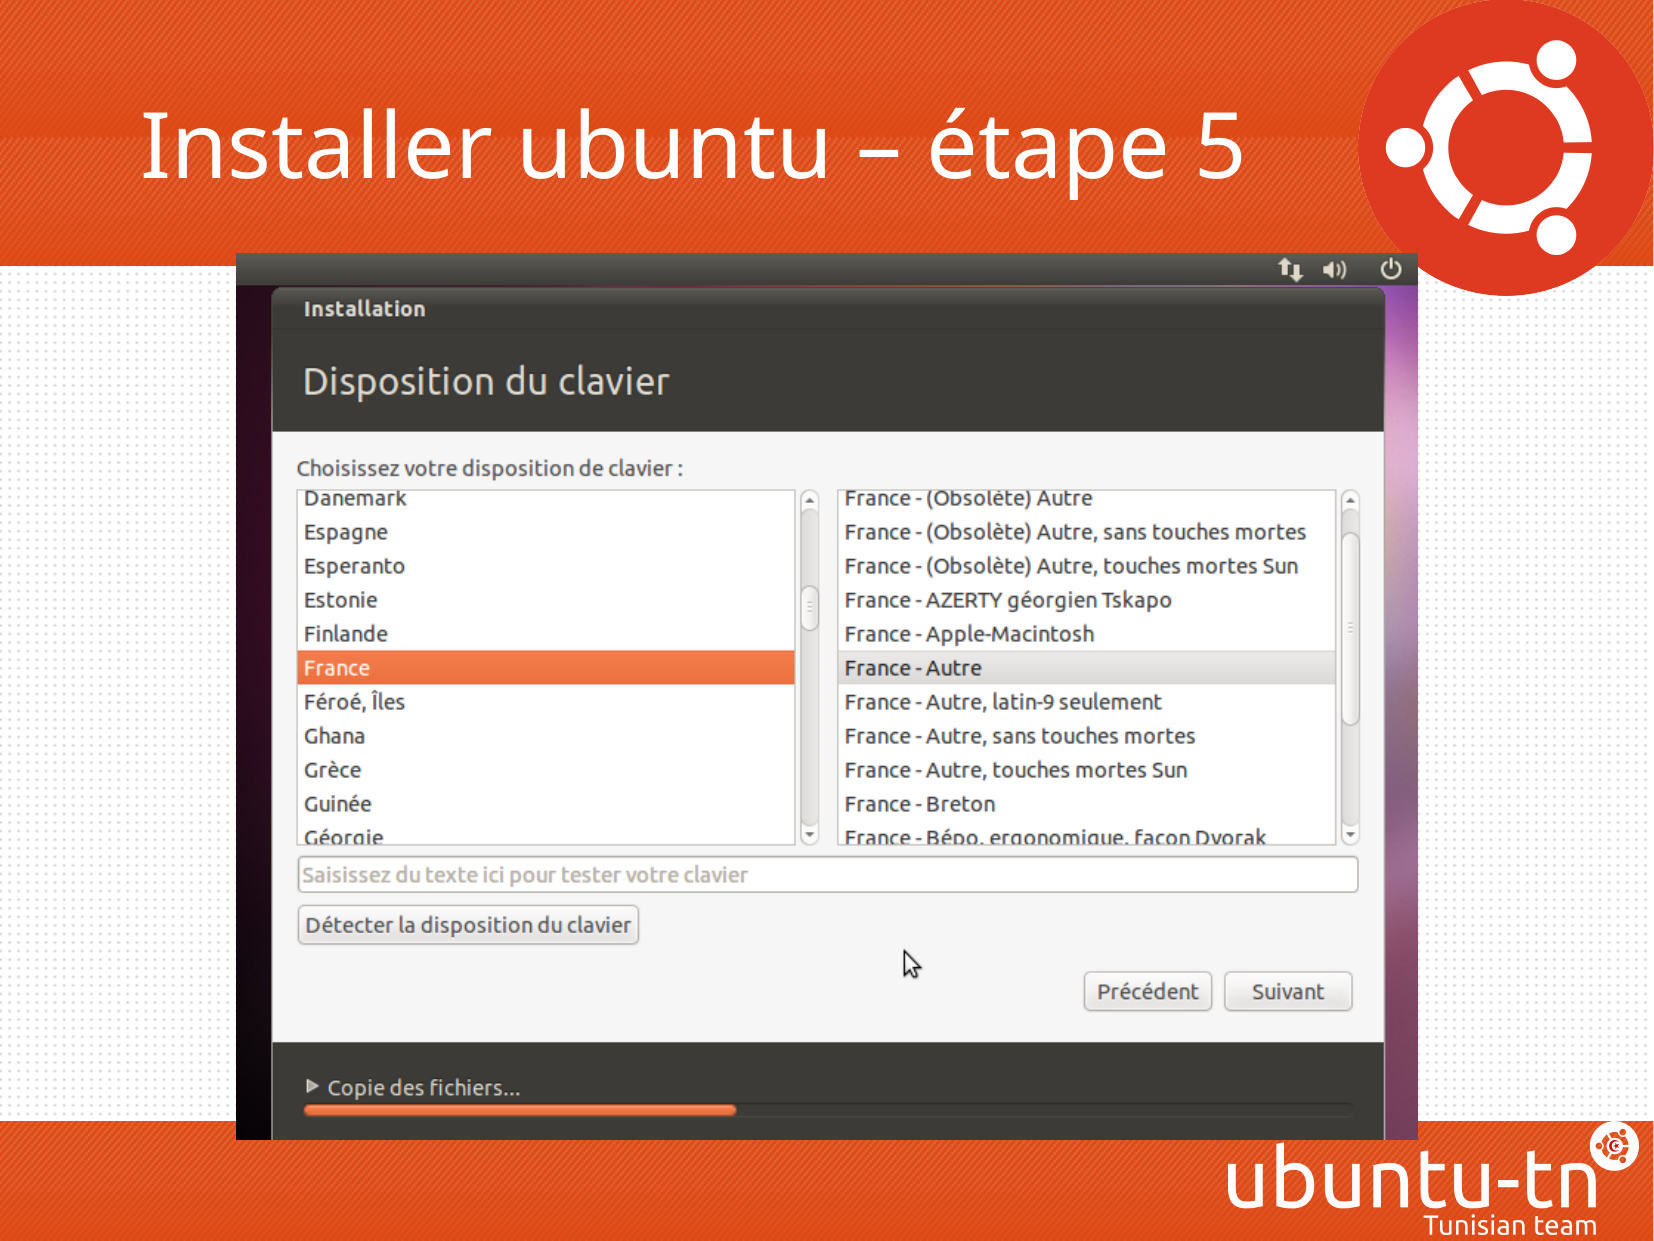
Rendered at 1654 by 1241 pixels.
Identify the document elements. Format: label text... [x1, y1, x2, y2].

picture [0, 0, 1654, 1241]
title Installer ubuntu – étape 5 [29, 36, 1359, 250]
